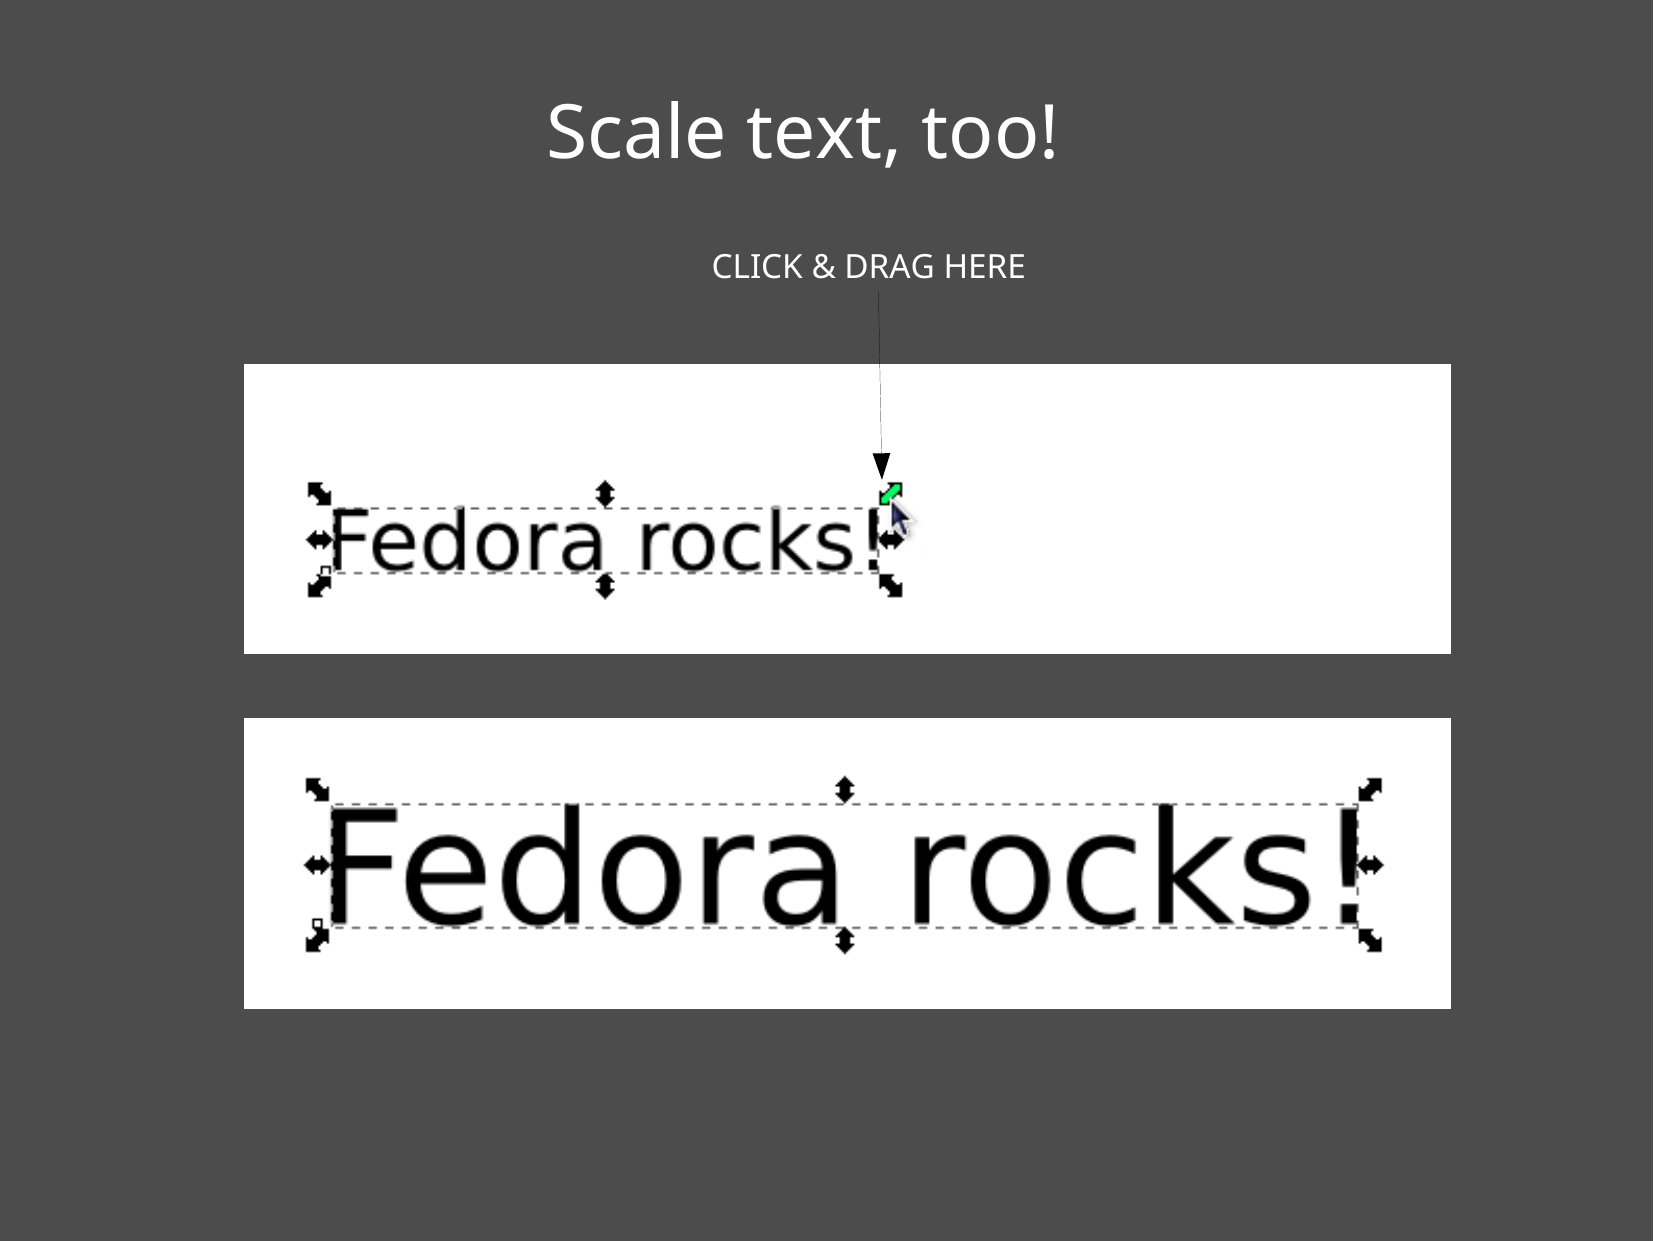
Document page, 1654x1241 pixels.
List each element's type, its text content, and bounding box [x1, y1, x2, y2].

picture [244, 718, 1451, 1009]
picture [244, 364, 1451, 654]
title CLICK & DRAG HERE [643, 234, 1095, 303]
title Scale text, too! [53, 6, 1554, 269]
